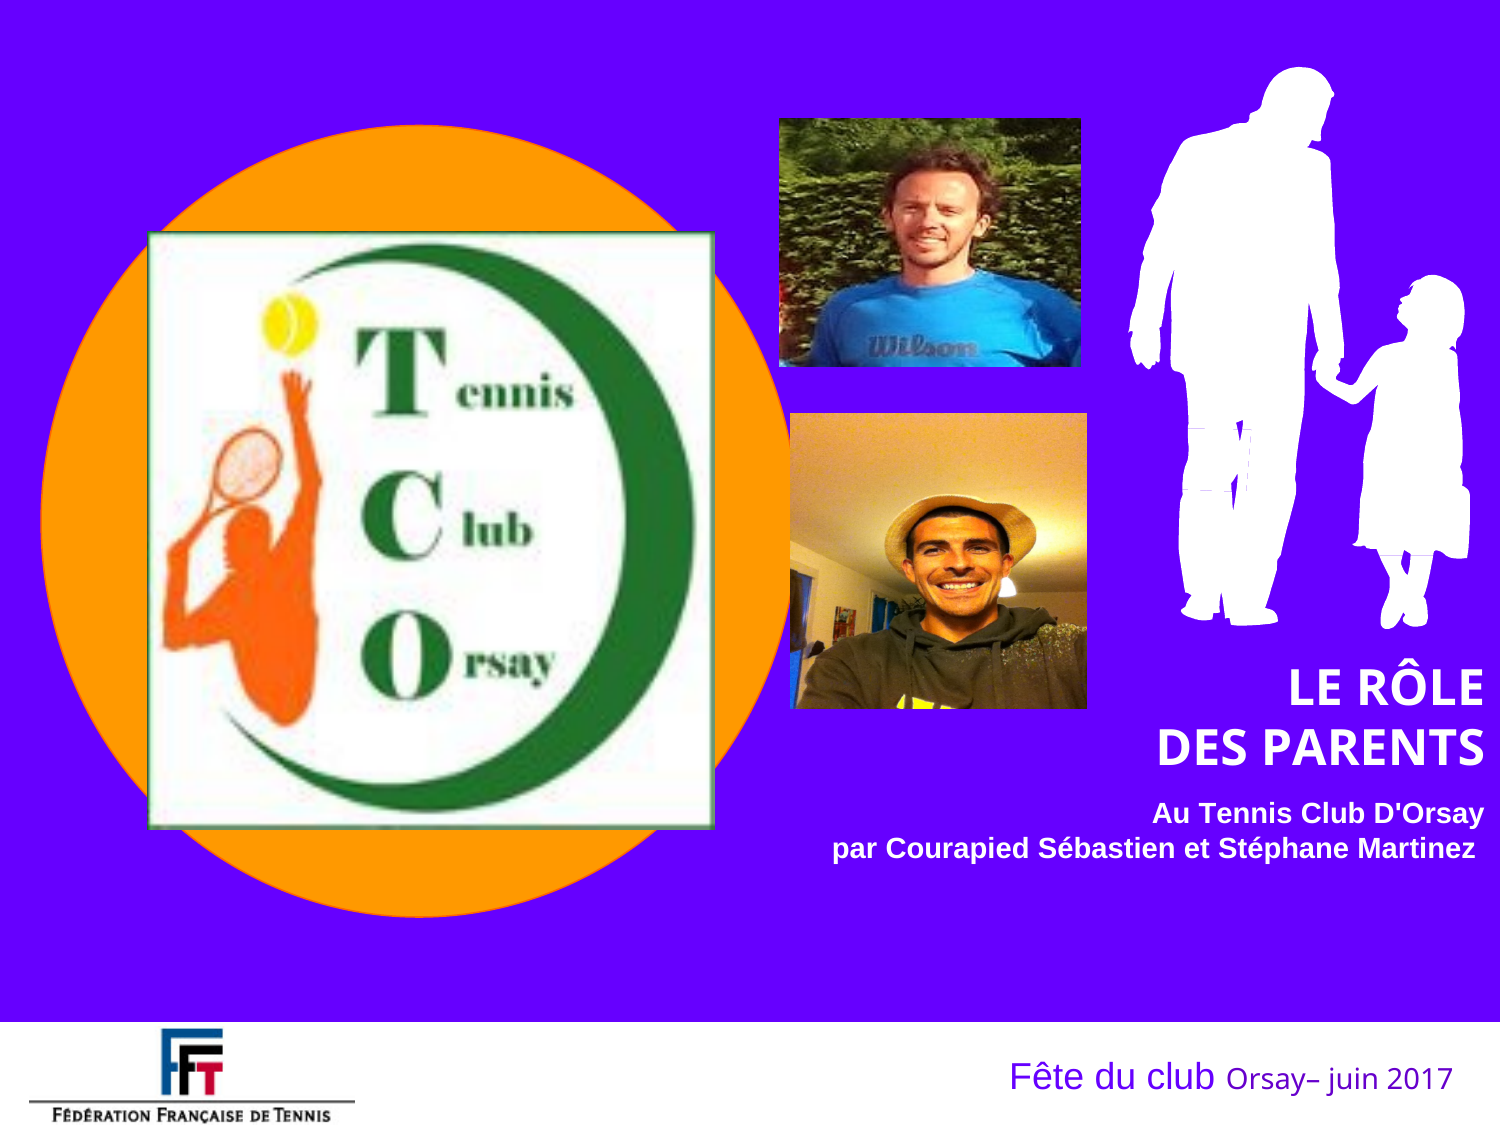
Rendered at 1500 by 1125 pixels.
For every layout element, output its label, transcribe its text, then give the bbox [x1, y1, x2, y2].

text_box [41, 246, 147, 796]
text_box Au Tennis Club D'Orsay par Courapied Sébastien et Stéphane Martinez [720, 786, 1500, 908]
text_box LE RÔLE DES PARENTS [1039, 647, 1500, 784]
picture [1128, 66, 1470, 629]
picture [790, 413, 1087, 709]
picture [147, 231, 715, 830]
text_box [715, 274, 790, 768]
text_box [182, 830, 656, 918]
text_box Fête du club Orsay– juin 2017 [0, 1023, 1500, 1125]
picture [29, 1026, 355, 1125]
text_box [162, 125, 677, 231]
picture [779, 118, 1081, 367]
